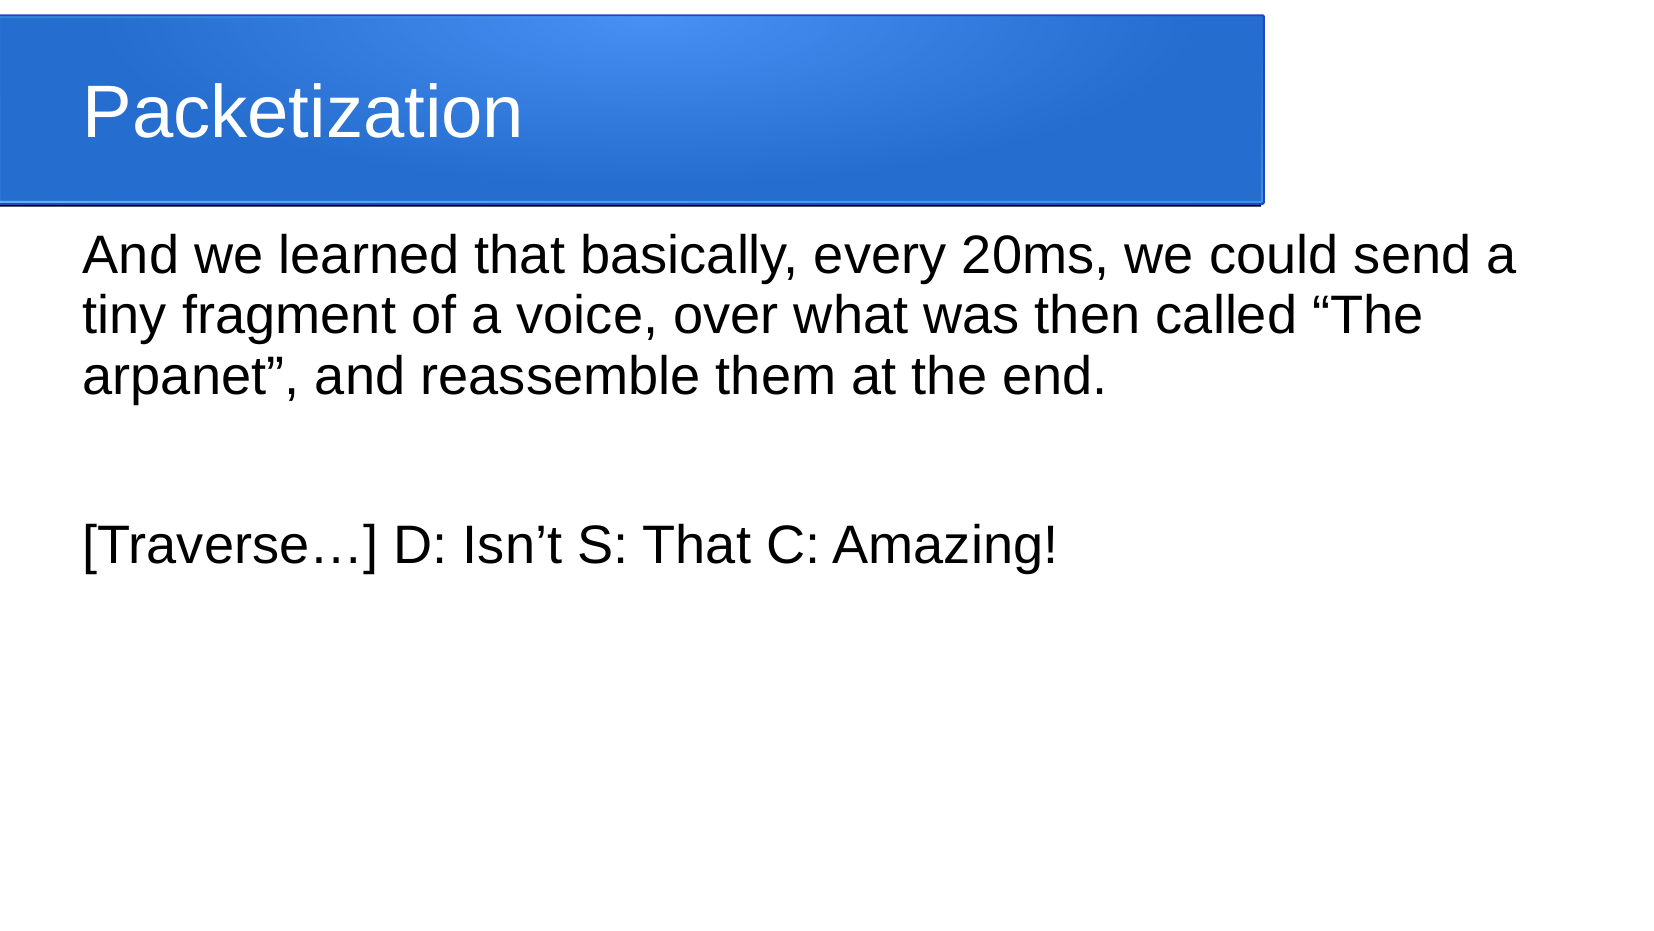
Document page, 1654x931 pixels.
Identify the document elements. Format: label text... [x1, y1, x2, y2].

title Packetization [82, 35, 1235, 189]
list And we learned that basically, every 20ms, we could send a tiny fragment of a voice, over what was then called “The arpanet”, and reassemble them at the end. [Traverse…] D: Isn’t S: That C: Amazing! [82, 224, 1571, 764]
